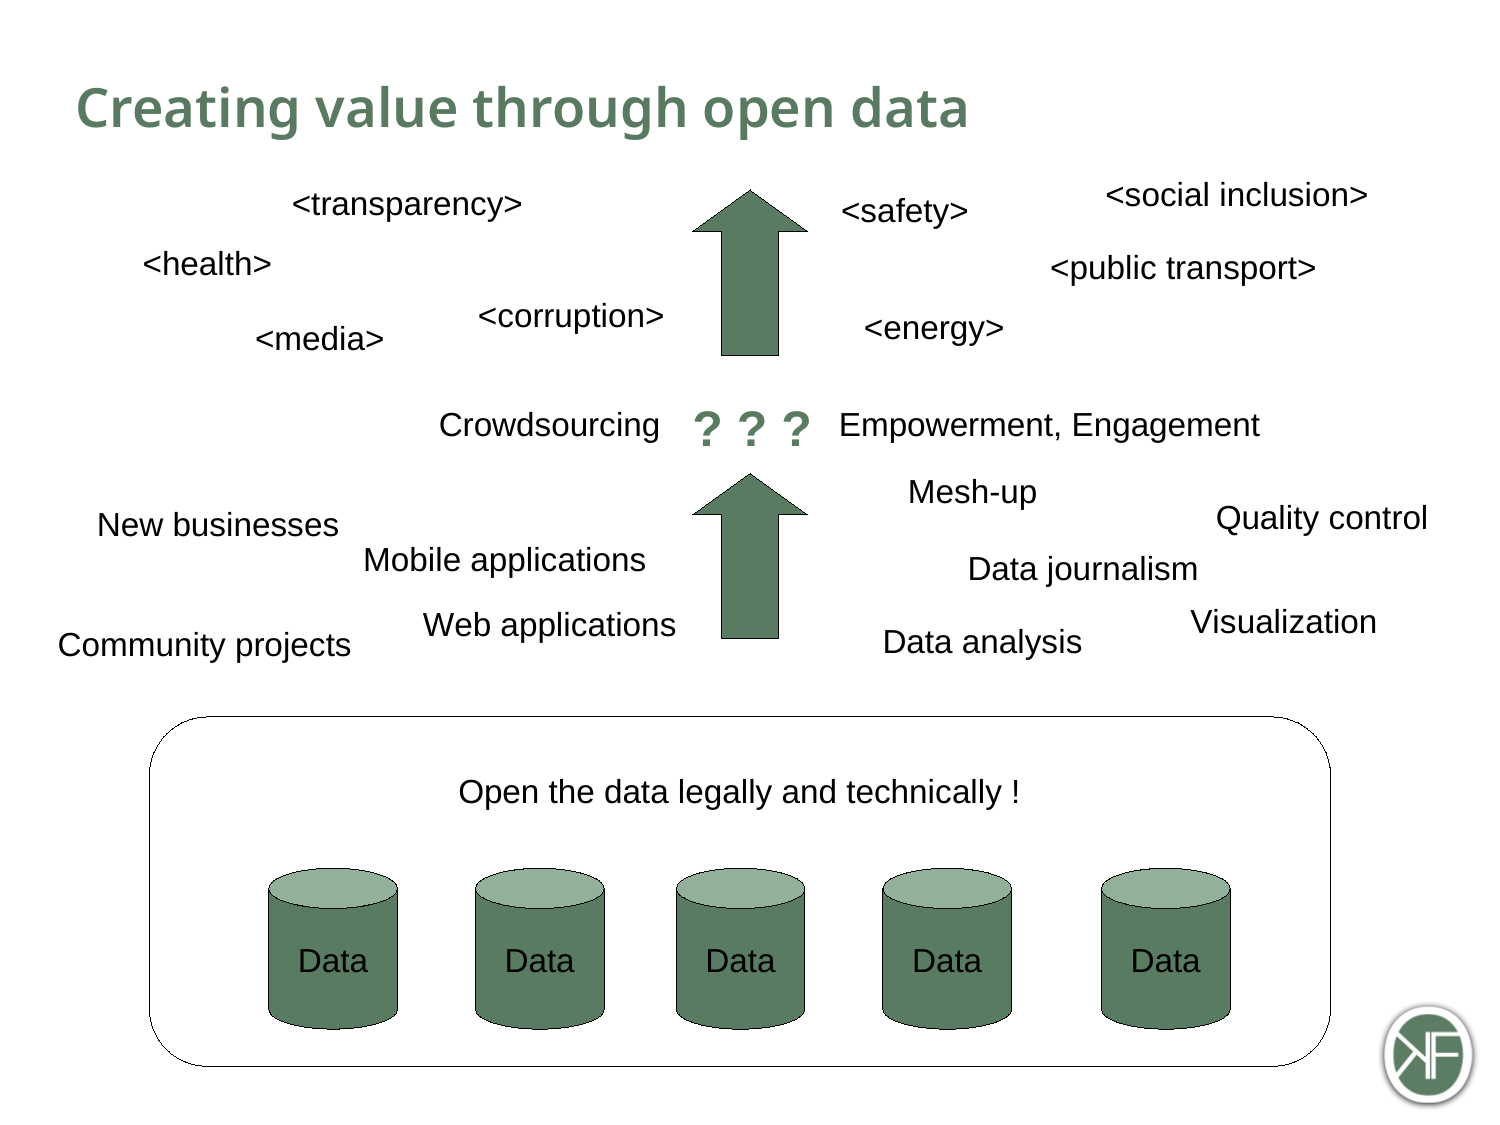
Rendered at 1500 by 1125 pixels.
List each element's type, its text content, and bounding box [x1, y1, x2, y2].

text_box <social inclusion> [1105, 172, 1370, 210]
text_box Crowdsourcing [438, 402, 661, 440]
text_box <transparency> [291, 181, 524, 219]
text_box Quality control [1215, 496, 1429, 534]
text_box Web applications [422, 602, 677, 640]
text_box New businesses [96, 502, 340, 541]
text_box Data analysis [882, 620, 1083, 658]
text_box <public transport> [1050, 245, 1318, 283]
text_box [692, 189, 808, 356]
text_box <media> [255, 317, 385, 355]
text_box Open the data legally and technically ! [149, 716, 1331, 1067]
text_box Visualization [1190, 599, 1378, 637]
text_box Mesh-up [907, 469, 1038, 507]
text_box Data journalism [967, 547, 1200, 585]
text_box Community projects [57, 623, 353, 661]
text_box Mobile applications [363, 537, 647, 576]
text_box [692, 473, 808, 639]
title Creating value through open data [75, 44, 1425, 168]
text_box <corruption> [477, 294, 666, 332]
text_box Empowerment, Engagement [838, 402, 1261, 440]
text_box ? ? ? [692, 395, 813, 452]
text_box <energy> [863, 305, 1005, 343]
text_box <safety> [841, 188, 970, 226]
text_box <health> [142, 241, 273, 279]
picture [1378, 1000, 1480, 1111]
